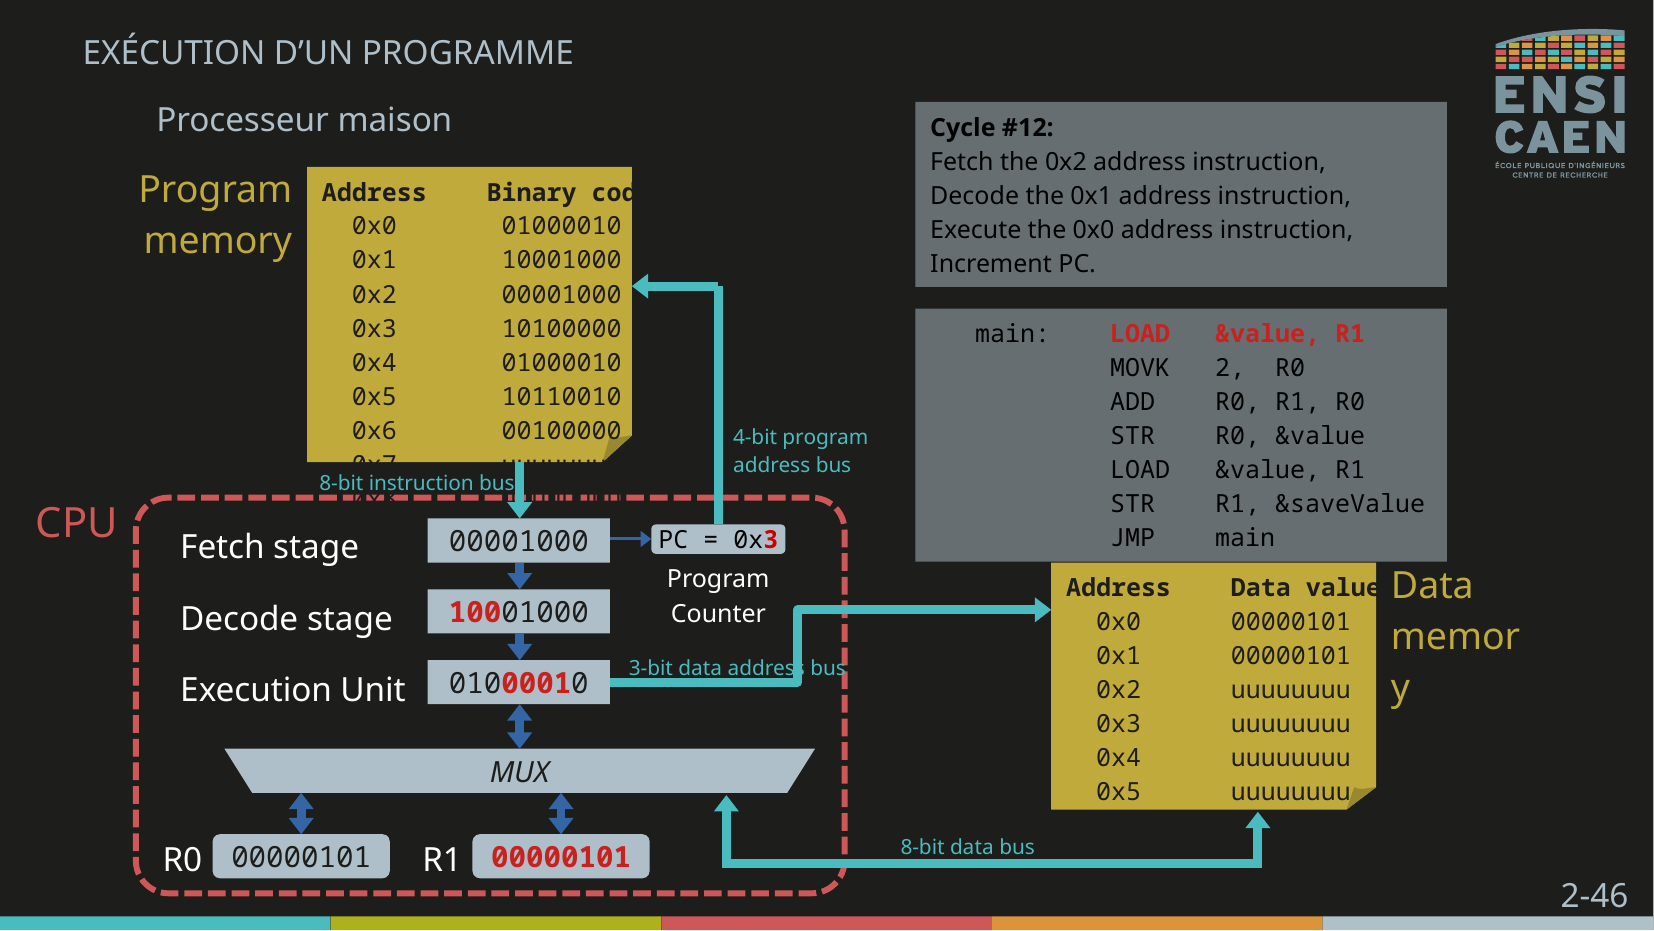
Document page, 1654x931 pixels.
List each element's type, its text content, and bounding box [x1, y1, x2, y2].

text_box main: LOAD &value, R1 MOVK 2, R0 ADD R0, R1, R0 STR R0, &value LOAD &value, R1 STR R1, &saveValue JMP main [915, 308, 1447, 499]
text_box 3-bit data address bus [614, 645, 880, 684]
text_box 4-bit program address bus [718, 414, 886, 477]
text_box Address Binary code 0x0 01000010 0x1 10001000 0x2 00001000 0x3 10100000 0x4 01000010 0x5 10110010 0x6 00100000 0x7 uuuuuuuu 0x8 uuuuuuuu ... [307, 166, 632, 463]
text_box Data memory [1375, 550, 1554, 650]
text_box Program Counter [651, 553, 786, 625]
text_box 00000101 [497, 834, 650, 879]
text_box Address Data value 0x0 00000101 0x1 00000101 0x2 uuuuuuuu 0x3 uuuuuuuu 0x4 uuuuuuuu 0x5 uuuuuuuu 0x6 uuuuuuuu 0x7 uuuuuuuu [1051, 562, 1377, 810]
text_box 01000010 [432, 660, 610, 705]
text_box R1 [407, 828, 497, 881]
text_box Cycle #12: Fetch the 0x2 address instruction, Decode the 0x1 address instruction, Execute the 0x0 address instruction, Increment PC. [915, 101, 1447, 280]
text_box Fetch stage [165, 515, 432, 568]
text_box Decode stage [165, 587, 432, 640]
text_box 00001000 [432, 518, 610, 563]
text_box 00000101 [237, 834, 390, 879]
text_box PC = 0x3 [651, 524, 786, 554]
text_box 10001000 [432, 589, 610, 634]
text_box R0 [147, 828, 237, 881]
text_box Execution Unit [165, 658, 432, 711]
text_box 8-bit instruction bus [304, 460, 540, 502]
title EXÉCUTION D’UN PROGRAMME Processeur maison [82, 0, 1467, 148]
text_box MUX [224, 748, 816, 793]
text_box 8-bit data bus [885, 824, 1152, 859]
text_box Program memory [118, 155, 308, 254]
text_box CPU [17, 485, 136, 548]
